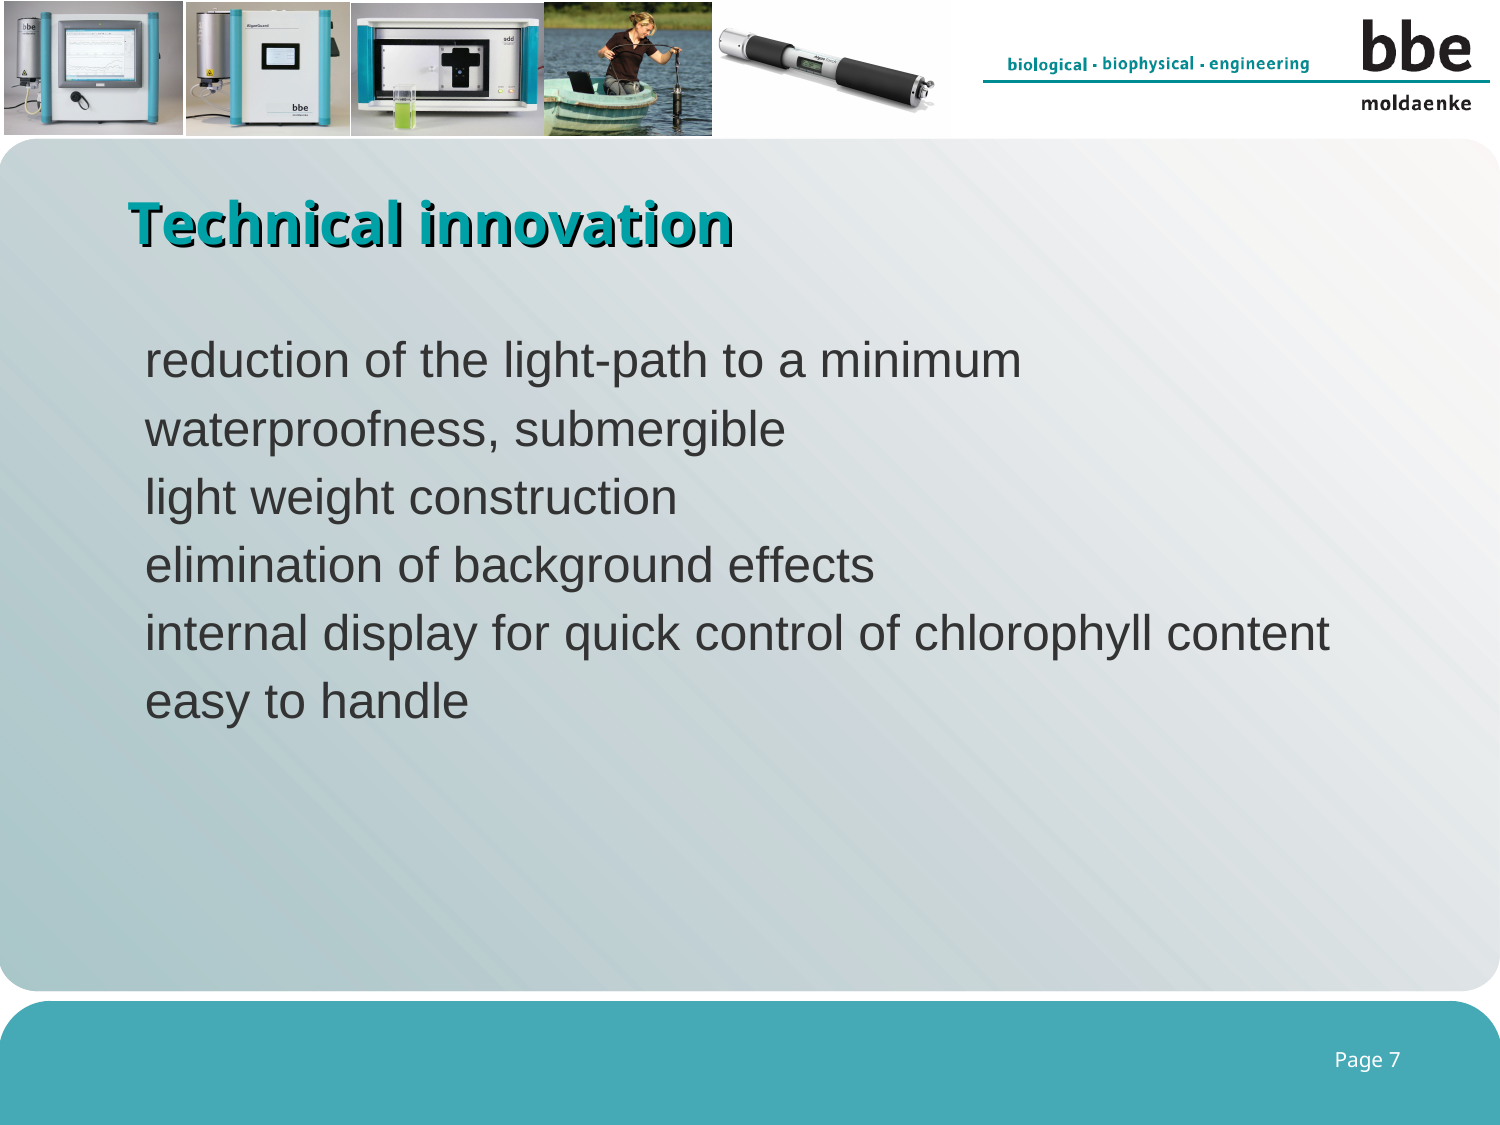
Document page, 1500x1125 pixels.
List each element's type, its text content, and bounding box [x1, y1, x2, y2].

picture [186, 2, 350, 136]
picture [4, 1, 183, 135]
list reduction of the light-path to a minimum waterproofness, submergible light weight construction elimination of background effects internal display for quick control of chlorophyll content easy to handle [130, 324, 1406, 1001]
title Technical innovation [112, 174, 1388, 328]
picture [351, 0, 951, 138]
